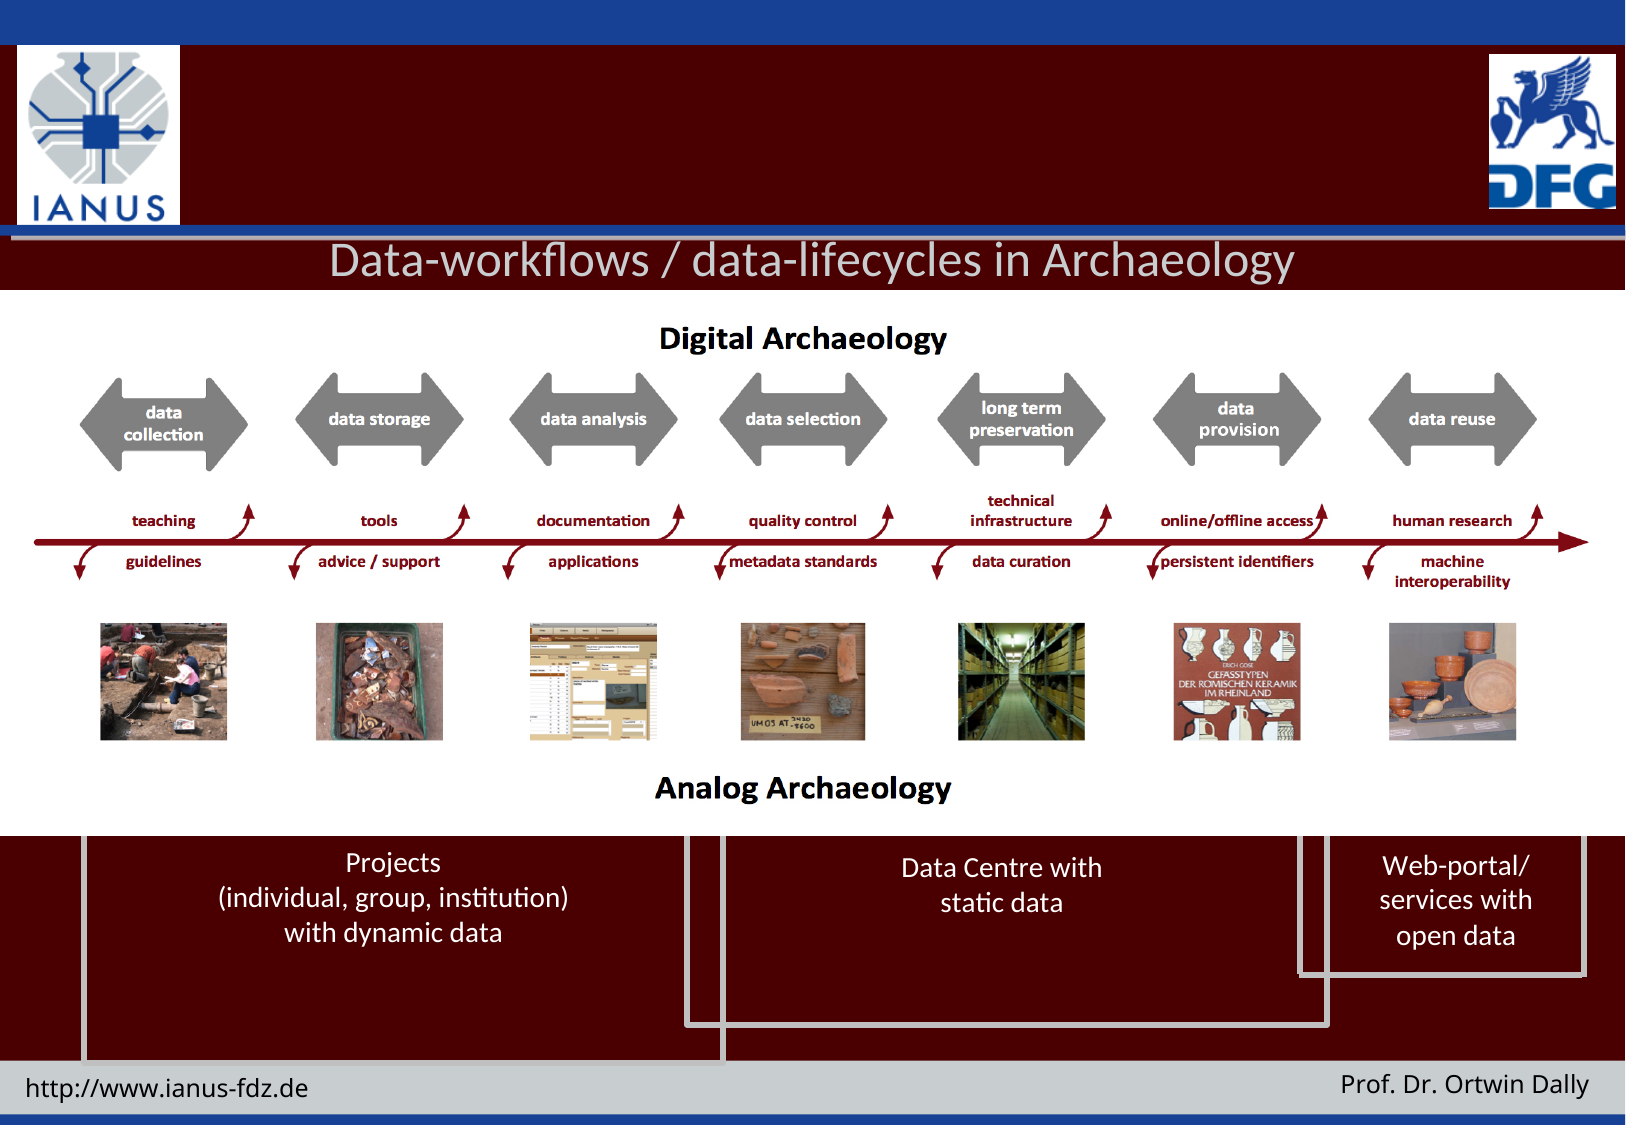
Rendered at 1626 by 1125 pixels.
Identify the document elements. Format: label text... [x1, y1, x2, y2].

picture [0, 296, 1626, 836]
text_box Web-portal/services with open data [1355, 859, 1558, 938]
title Data-workflows / data-lifecycles in Archaeology [0, 221, 1626, 296]
text_box Projects (individual, group, institution) with dynamic data [186, 837, 601, 954]
picture [1489, 54, 1616, 209]
picture [17, 45, 180, 221]
text_box Data Centre with static data [853, 837, 1152, 929]
